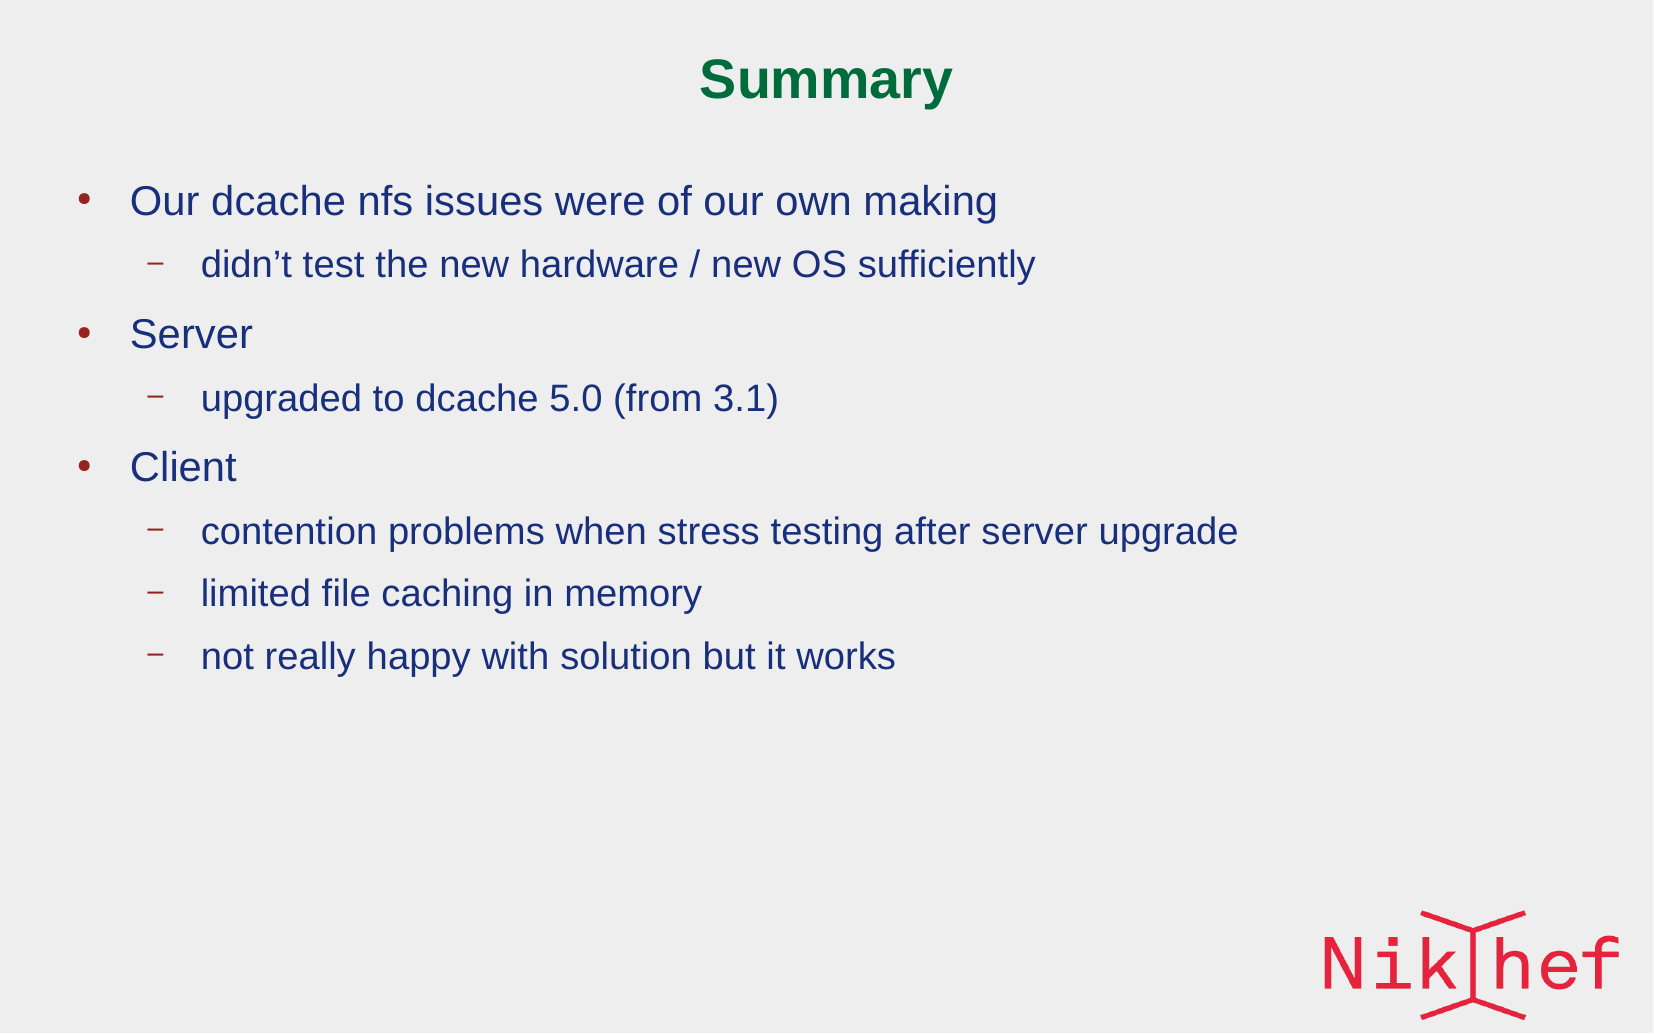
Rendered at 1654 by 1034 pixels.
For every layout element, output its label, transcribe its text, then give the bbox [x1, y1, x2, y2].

picture [1311, 905, 1630, 1024]
list Our dcache nfs issues were of our own making didn’t test the new hardware / new OS sufficiently Server upgraded to dcache 5.0 (from 3.1) Client contention problems when stress testing after server upgrade limited file caching in memory not really happy with solution but it works [59, 177, 1595, 906]
title Summary [59, 19, 1595, 138]
